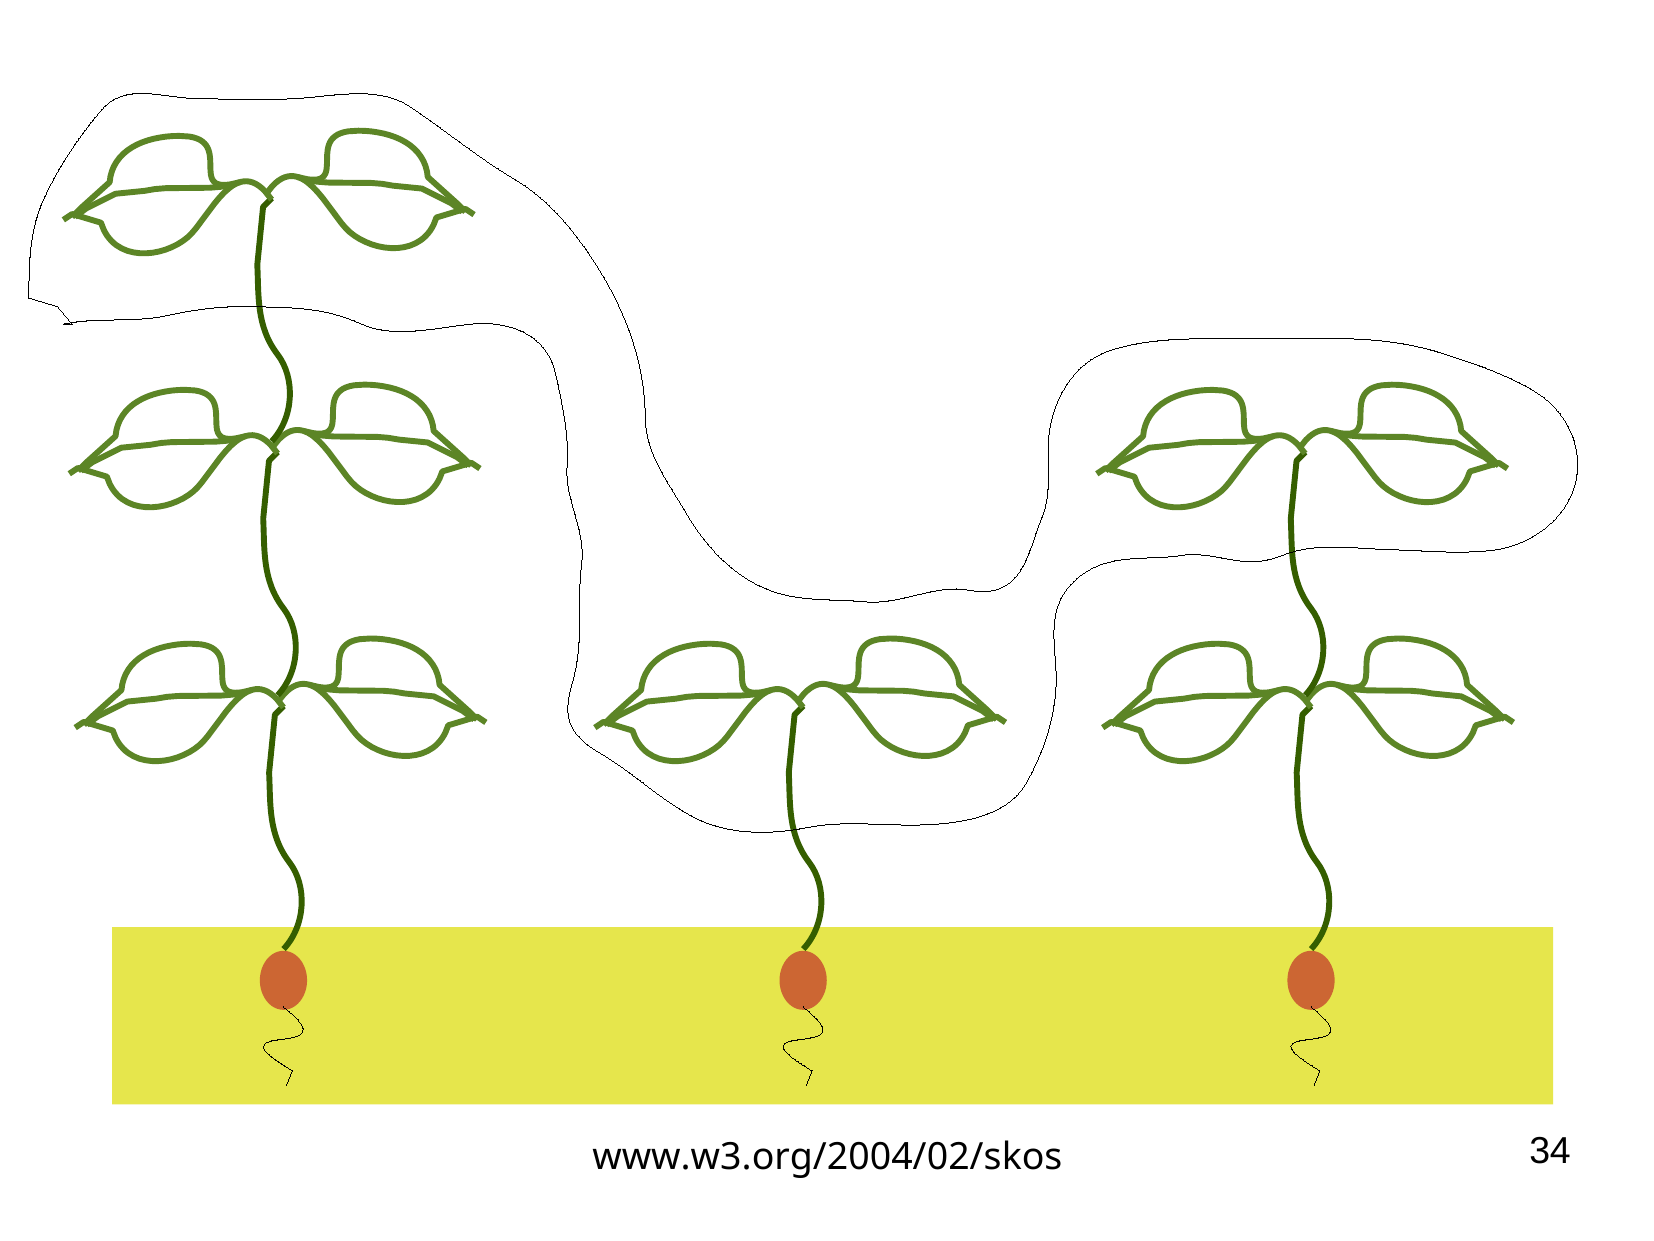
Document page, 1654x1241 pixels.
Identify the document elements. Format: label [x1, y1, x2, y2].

text_box [112, 927, 1554, 1105]
